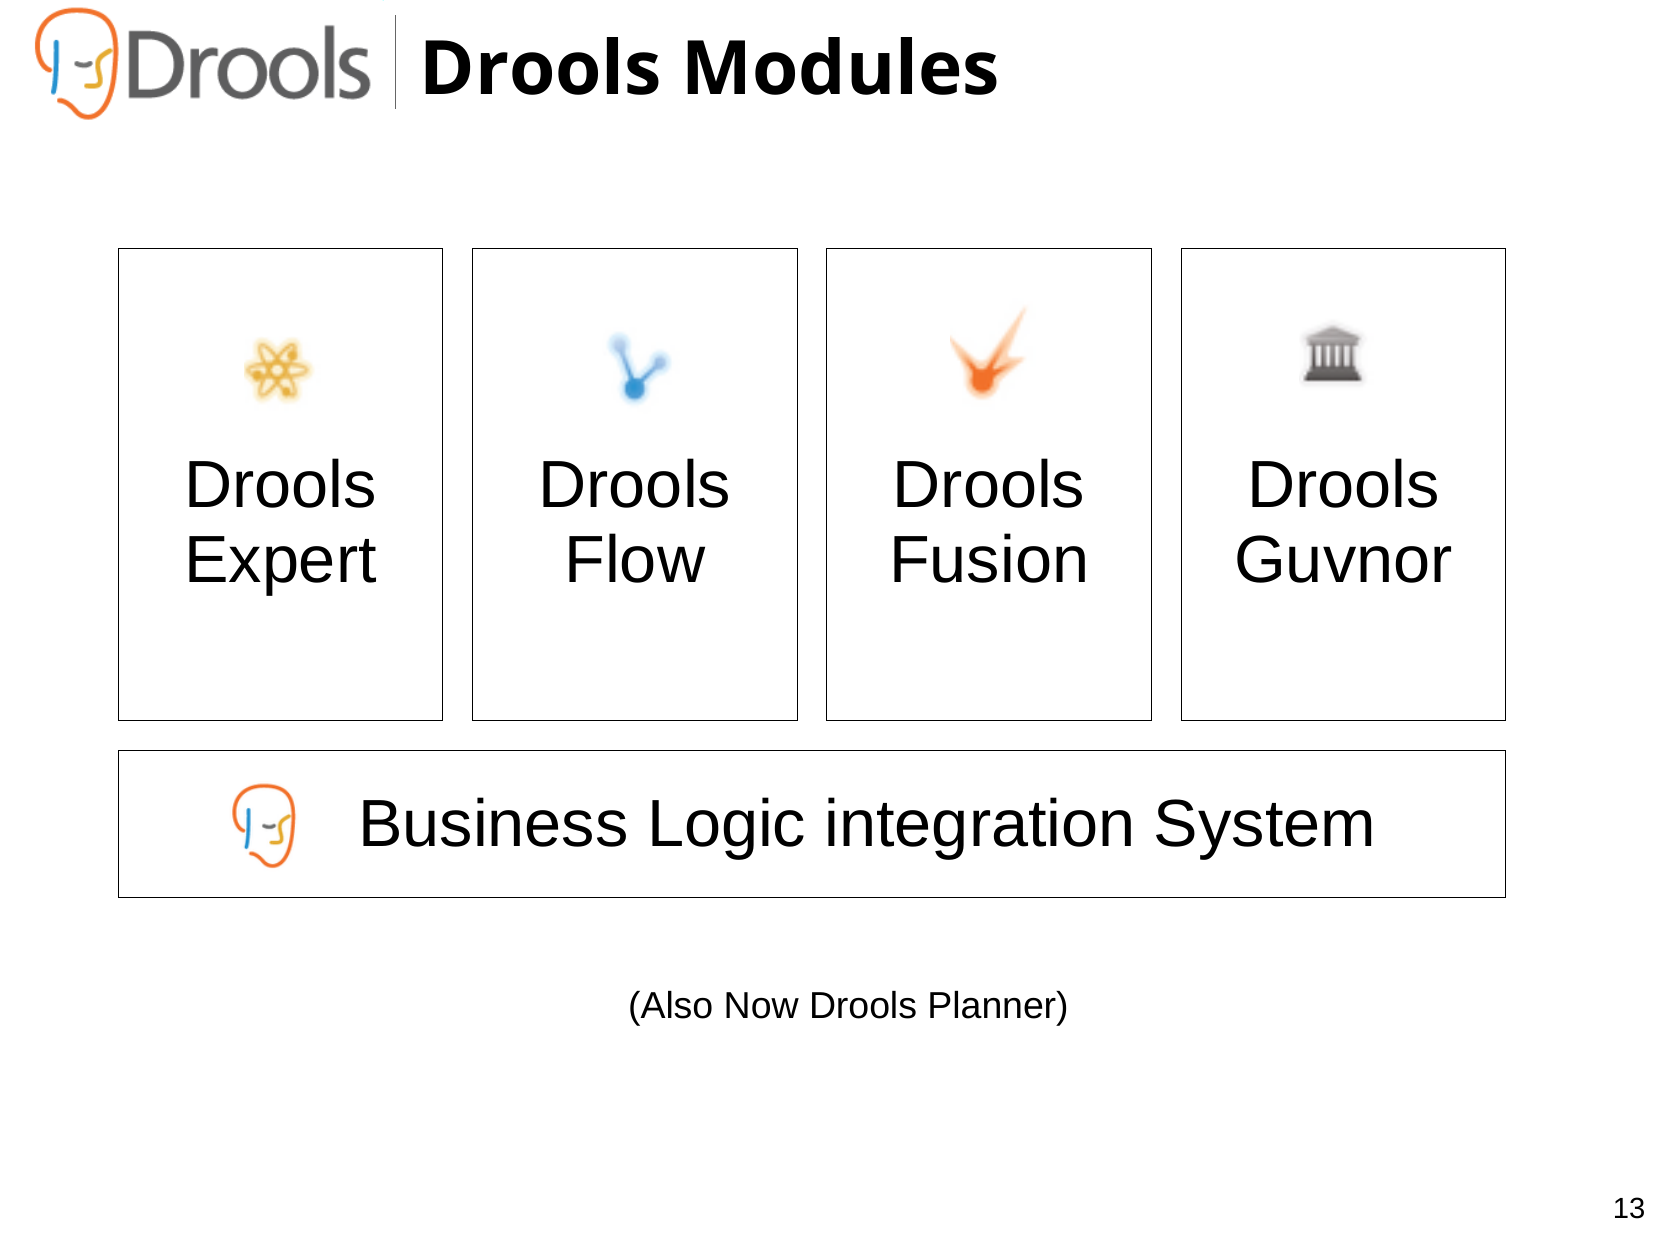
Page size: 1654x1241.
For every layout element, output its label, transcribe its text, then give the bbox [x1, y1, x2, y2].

text_box Business Logic integration System [118, 750, 1506, 898]
text_box Drools Guvnor [1181, 248, 1506, 721]
picture [29, 0, 384, 126]
title Drools Modules [419, 12, 1630, 118]
text_box (Also Now Drools Planner) [613, 977, 1084, 1034]
text_box Drools Fusion [826, 248, 1152, 721]
picture [224, 773, 302, 876]
text_box Drools Expert [118, 248, 443, 721]
text_box Drools Flow [472, 248, 798, 721]
